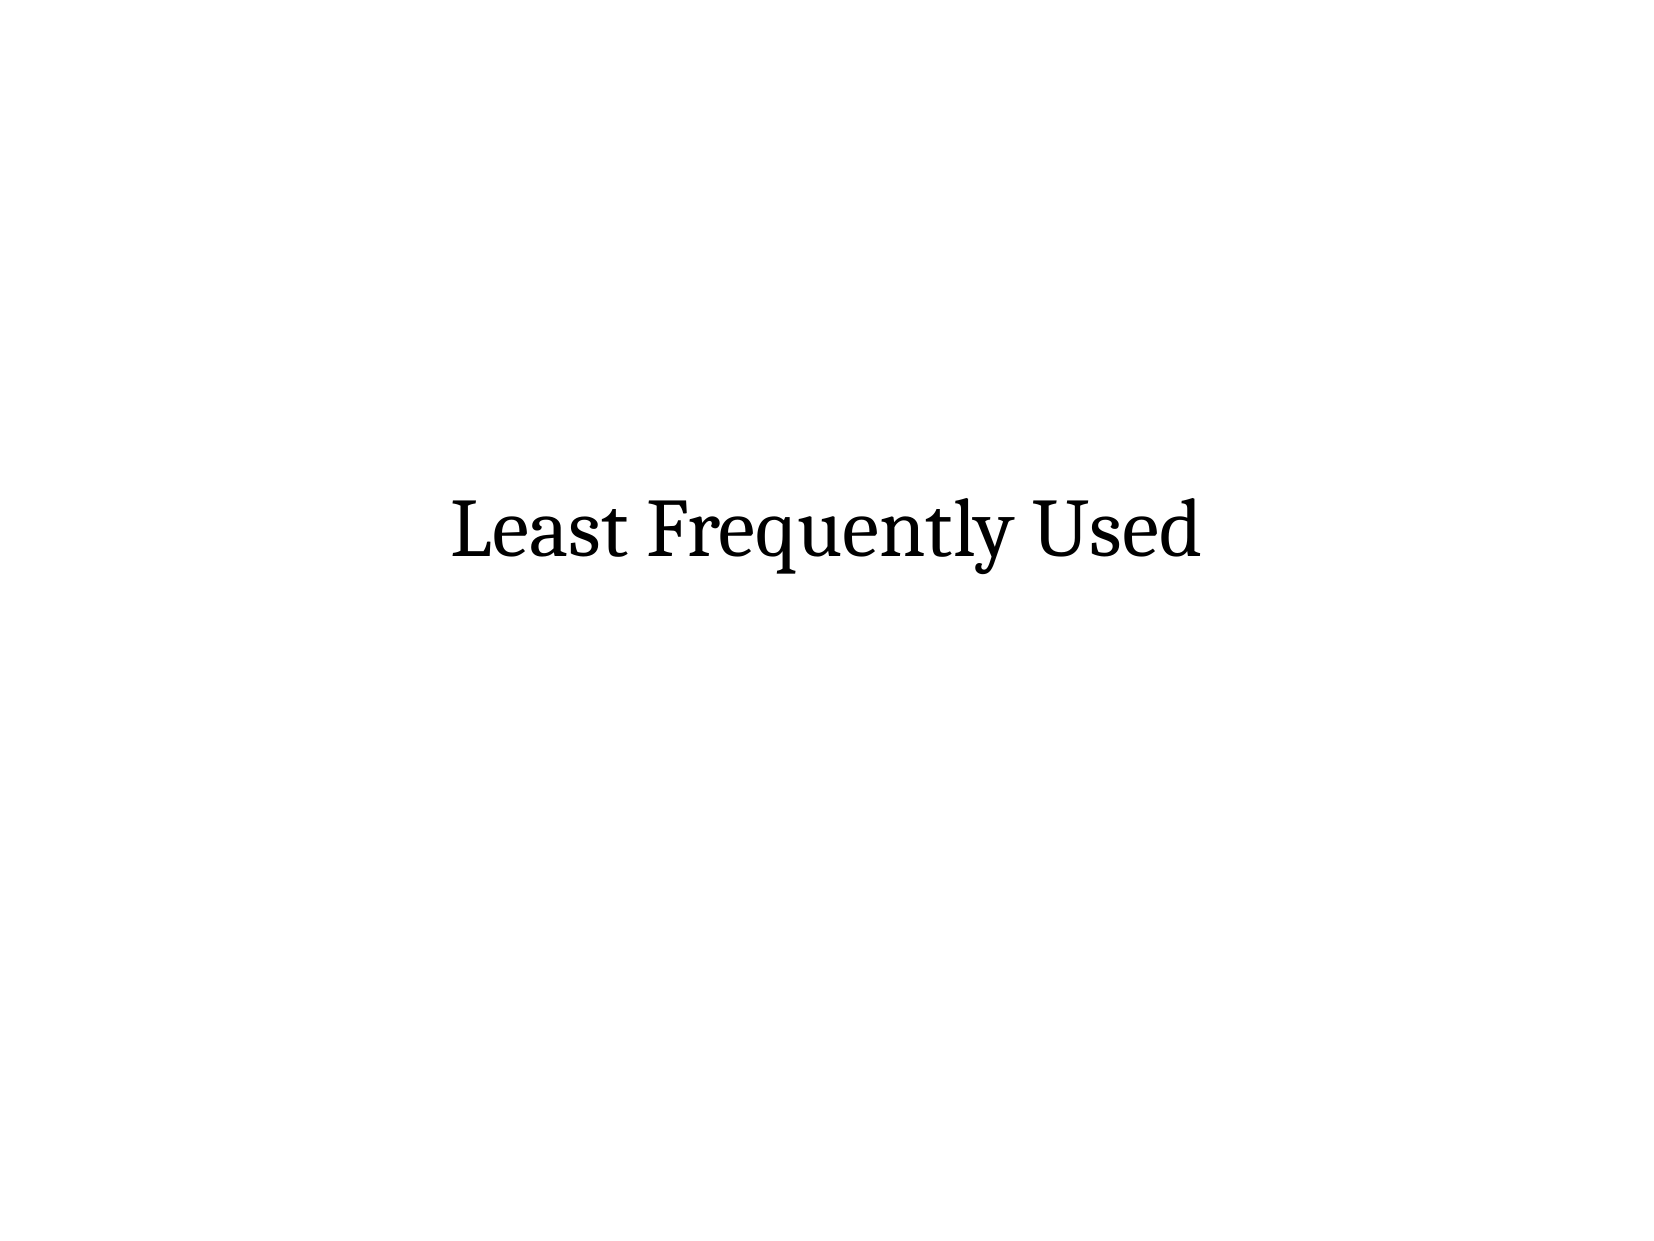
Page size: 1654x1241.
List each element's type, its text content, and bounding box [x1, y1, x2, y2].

subtitle Least Frequently Used [82, 49, 1571, 1010]
